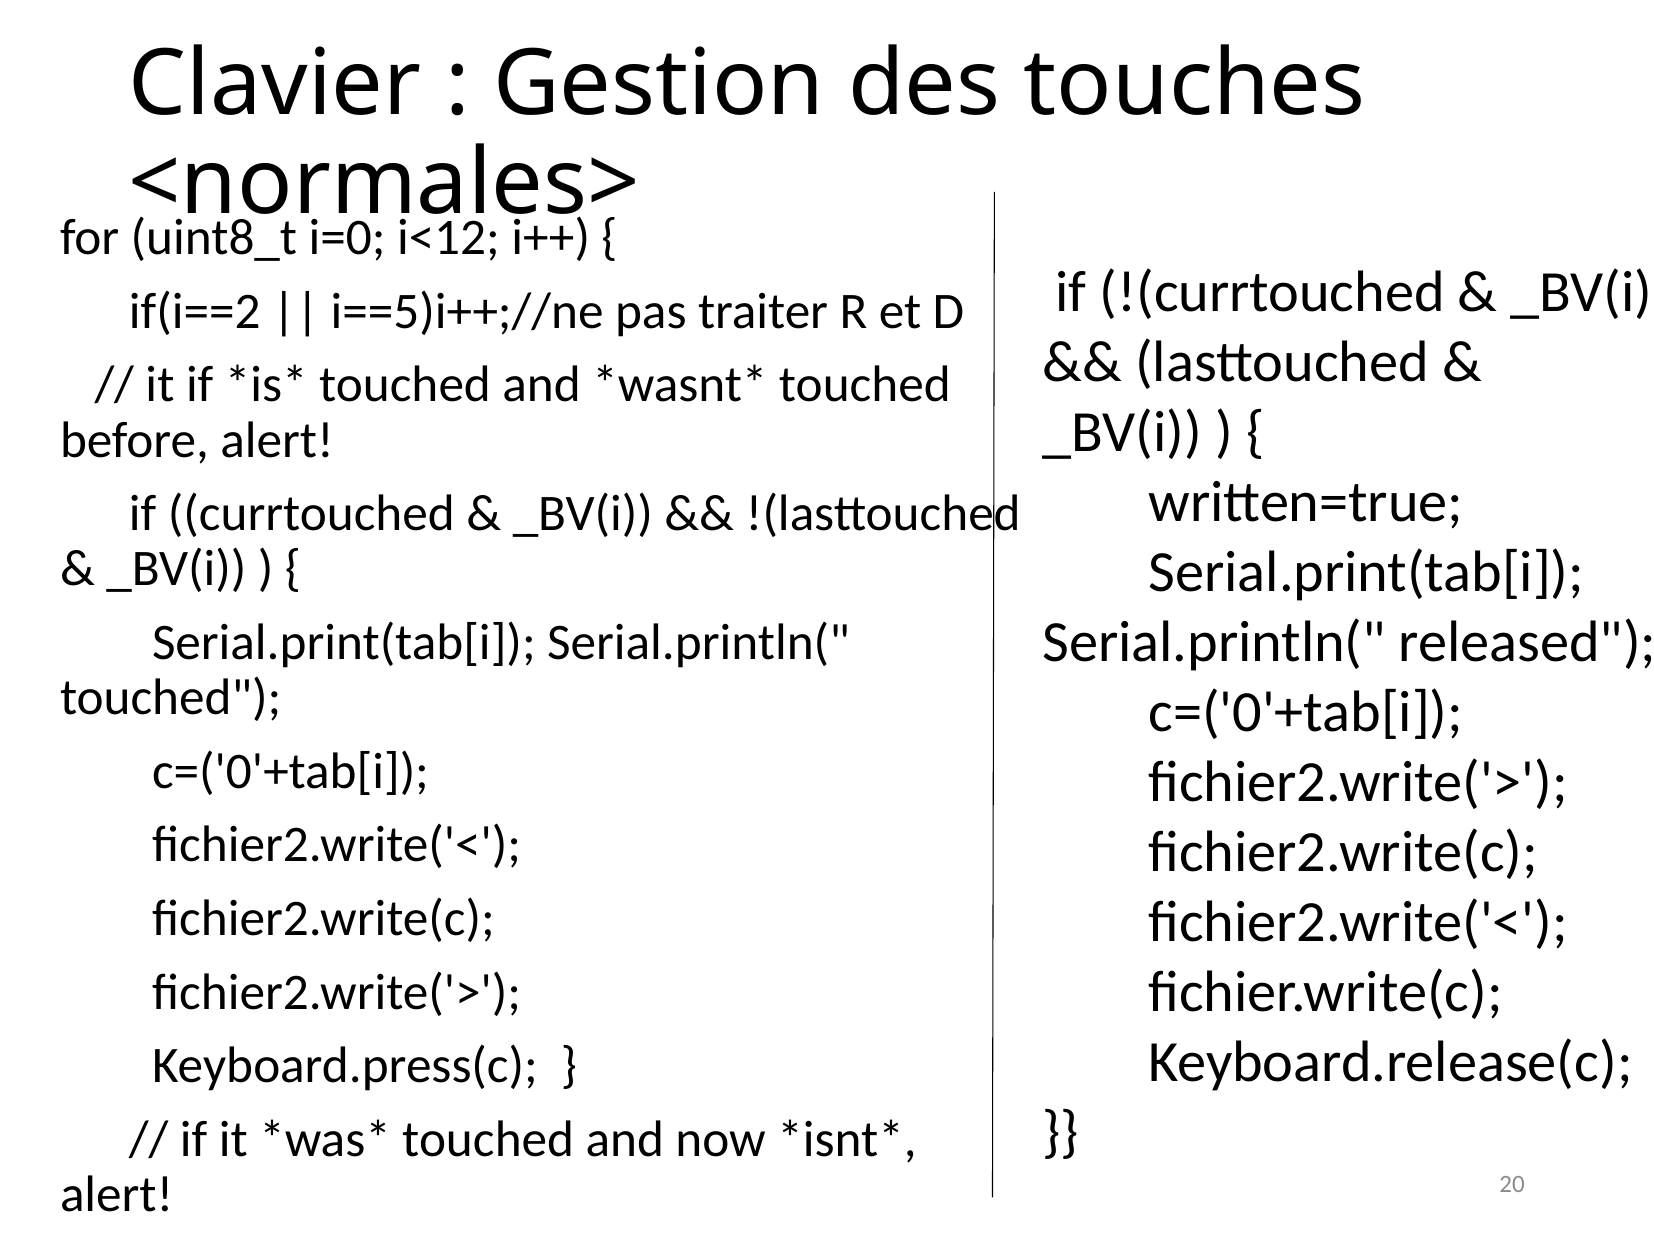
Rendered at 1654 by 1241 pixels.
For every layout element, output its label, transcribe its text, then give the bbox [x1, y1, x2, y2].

text_box if (!(currtouched & _BV(i)) && (lasttouched & _BV(i)) ) { written=true; Serial.print(tab[i]); Serial.println(" released"); c=('0'+tab[i]); fichier2.write('>'); fichier2.write(c); fichier2.write('<'); fichier.write(c); Keyboard.release(c); }} [1027, 245, 1654, 1171]
title Clavier : Gestion des touches <normales> [113, 65, 1483, 203]
slide_number <numéro> [1167, 1149, 1540, 1216]
list for (uint8_t i=0; i<12; i++) { if(i==2 || i==5)i++;//ne pas traiter R et D // it if *is* touched and *wasnt* touched before, alert! if ((currtouched & _BV(i)) && !(lasttouched & _BV(i)) ) { Serial.print(tab[i]); Serial.println(" touched"); c=('0'+tab[i]); fichier2.write('<'); fichier2.write(c); fichier2.write('>'); Keyboard.press(c); } // if it *was* touched and now *isnt*, alert! [45, 202, 1049, 1241]
